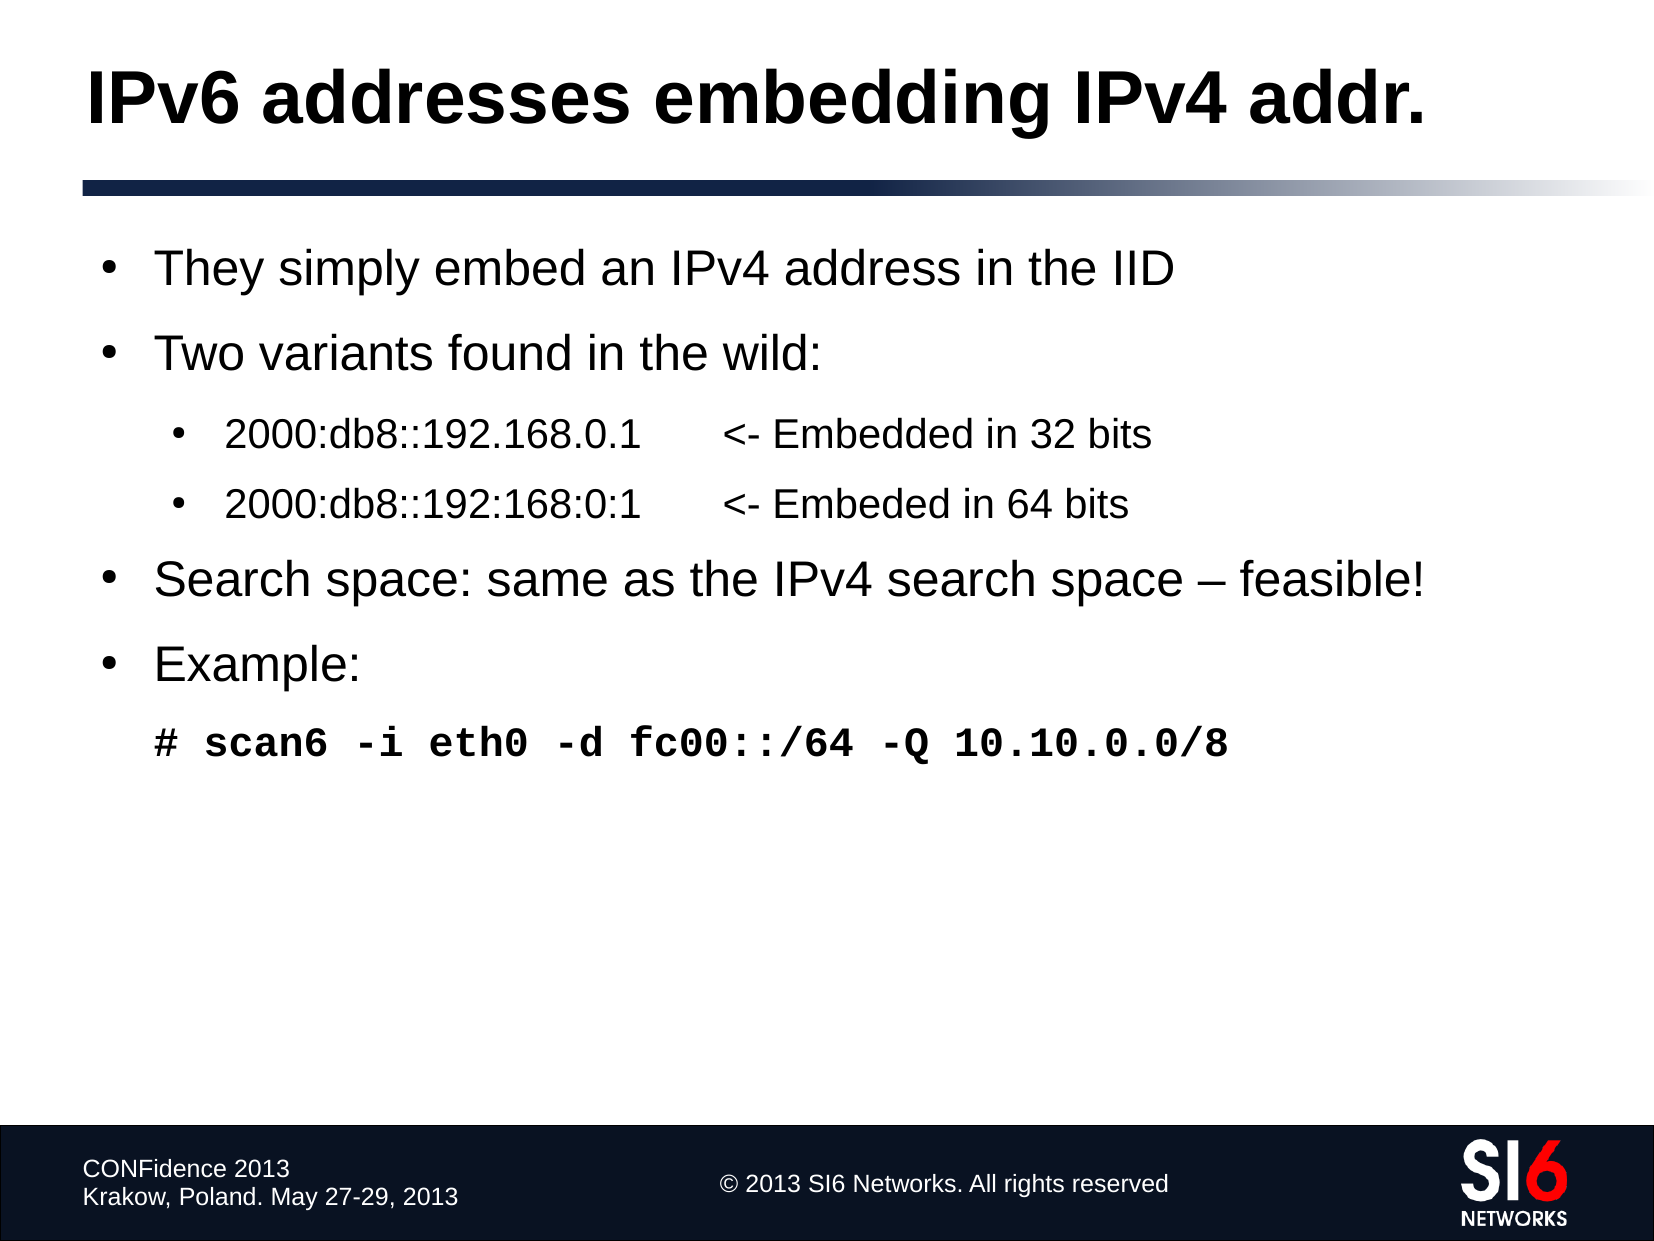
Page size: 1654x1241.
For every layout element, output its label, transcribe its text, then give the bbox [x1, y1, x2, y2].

title IPv6 addresses embedding IPv4 addr. [86, 30, 1576, 166]
list They simply embed an IPv4 address in the IID Two variants found in the wild: 2000:db8::192.168.0.1 <- Embedded in 32 bits 2000:db8::192:168:0:1 <- Embeded in 64 bits Search space: same as the IPv4 search space – feasible! Example: # scan6 -i eth0 -d fc00::/64 -Q 10.10.0.0/8 [82, 240, 1571, 1059]
picture [1461, 1139, 1567, 1226]
